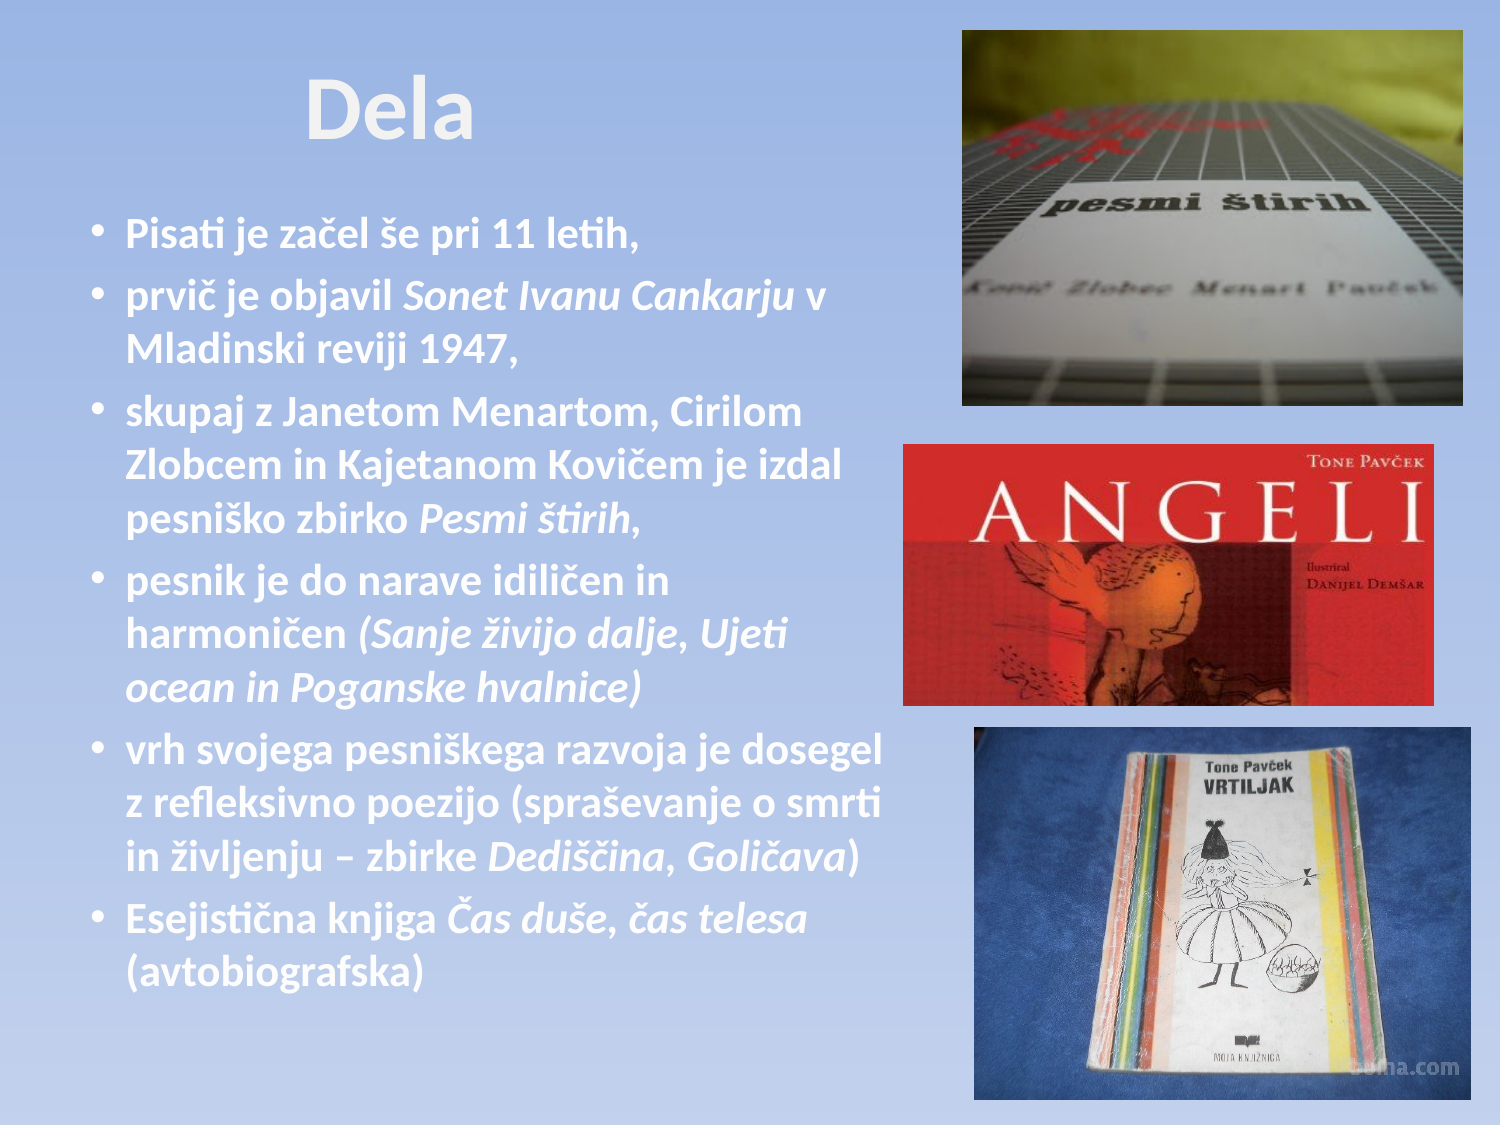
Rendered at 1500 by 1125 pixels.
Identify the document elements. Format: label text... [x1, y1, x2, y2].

title Dela [147, 30, 634, 175]
list Pisati je začel še pri 11 letih, prvič je objavil Sonet Ivanu Cankarju v Mladinski reviji 1947, skupaj z Janetom Menartom, Cirilom Zlobcem in Kajetanom Kovičem je izdal pesniško zbirko Pesmi štirih, pesnik je do narave idiličen in harmoničen (Sanje živijo dalje, Ujeti ocean in Poganske hvalnice) vrh svojega pesniškega razvoja je dosegel z refleksivno poezijo (spraševanje o smrti in življenju – zbirke Dediščina, Goličava) Esejistična knjiga Čas duše, čas telesa (avtobiografska) [75, 196, 904, 1071]
picture [903, 444, 1434, 706]
picture [974, 727, 1471, 1100]
picture [962, 30, 1463, 406]
